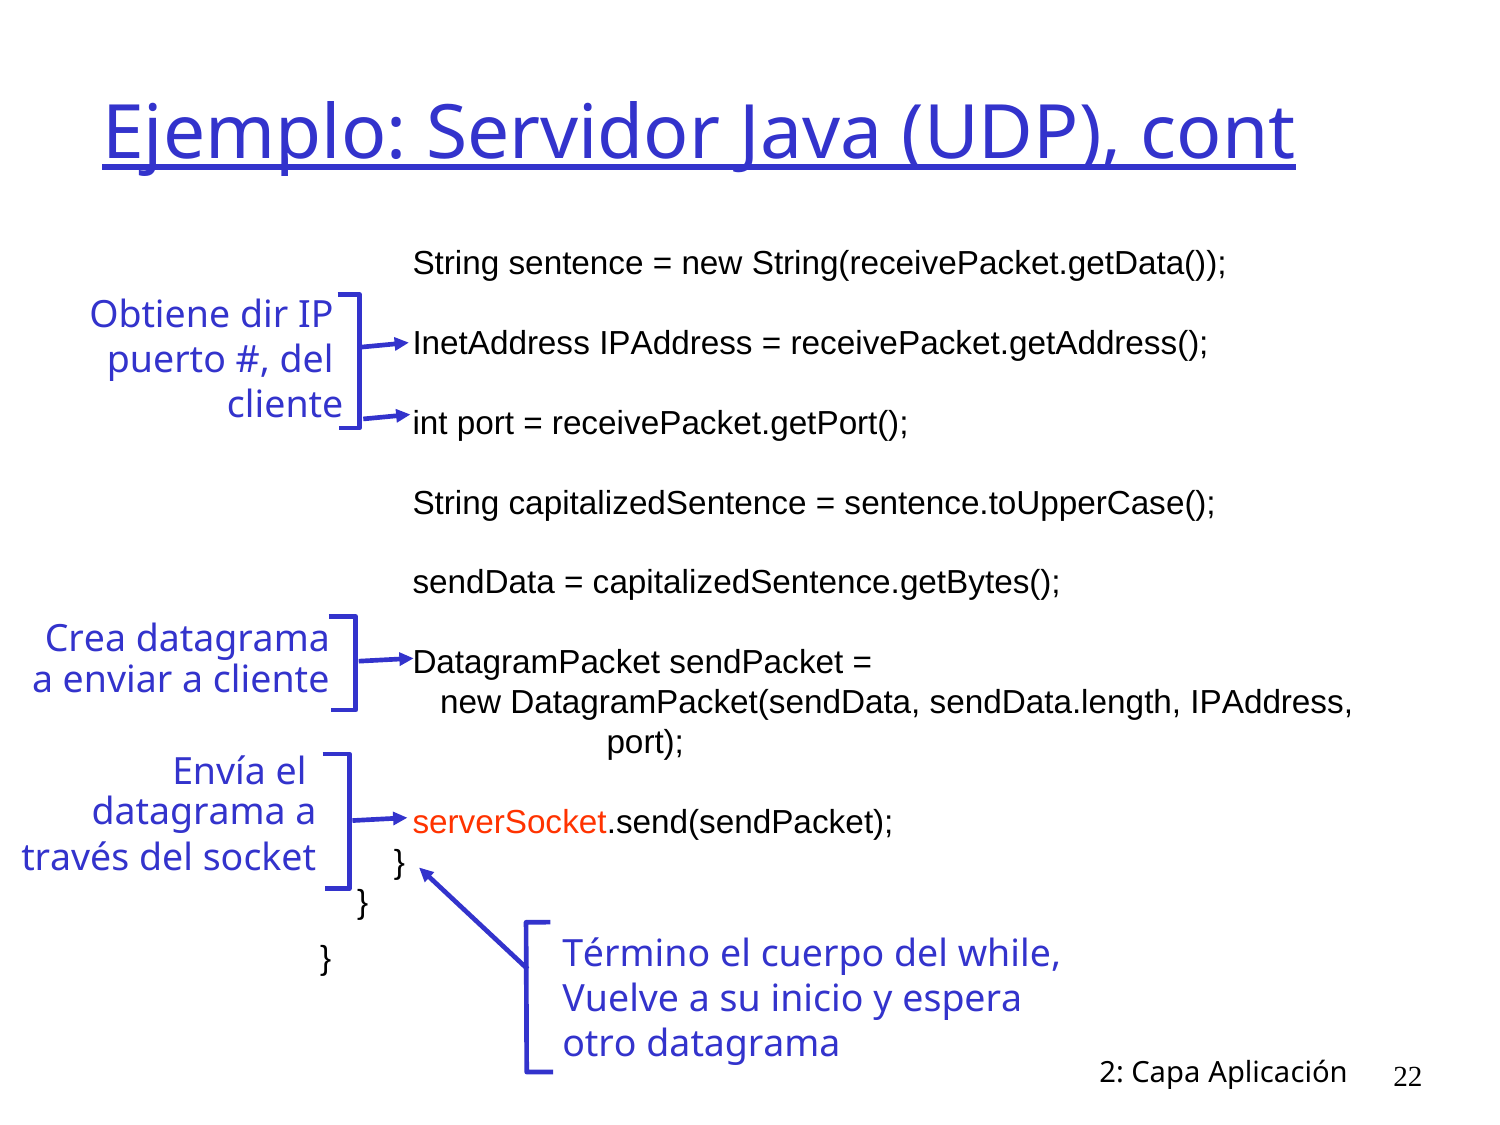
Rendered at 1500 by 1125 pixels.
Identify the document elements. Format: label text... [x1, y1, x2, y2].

text_box Término el cuerpo del while, Vuelve a su inicio y espera otro datagrama [547, 925, 1077, 1073]
text_box Envía el datagrama a través del socket [6, 743, 332, 886]
text_box Crea datagrama a enviar a cliente [17, 611, 345, 709]
text_box Obtiene dir IP puerto #, del cliente [14, 287, 359, 433]
title Ejemplo: Servidor Java (UDP), cont [87, 37, 1363, 225]
text_box String sentence = new String(receivePacket.getData()); InetAddress IPAddress = receivePacket.getAddress(); int port = receivePacket.getPort(); String capitalizedSentence = sentence.toUpperCase(); sendData = capitalizedSentence.getBytes(); DatagramPacket sendPacket = new DatagramPacket(sendData, sendData.length, IPAddress, port); serverSocket.send(sendPacket); } } } [305, 193, 1379, 988]
